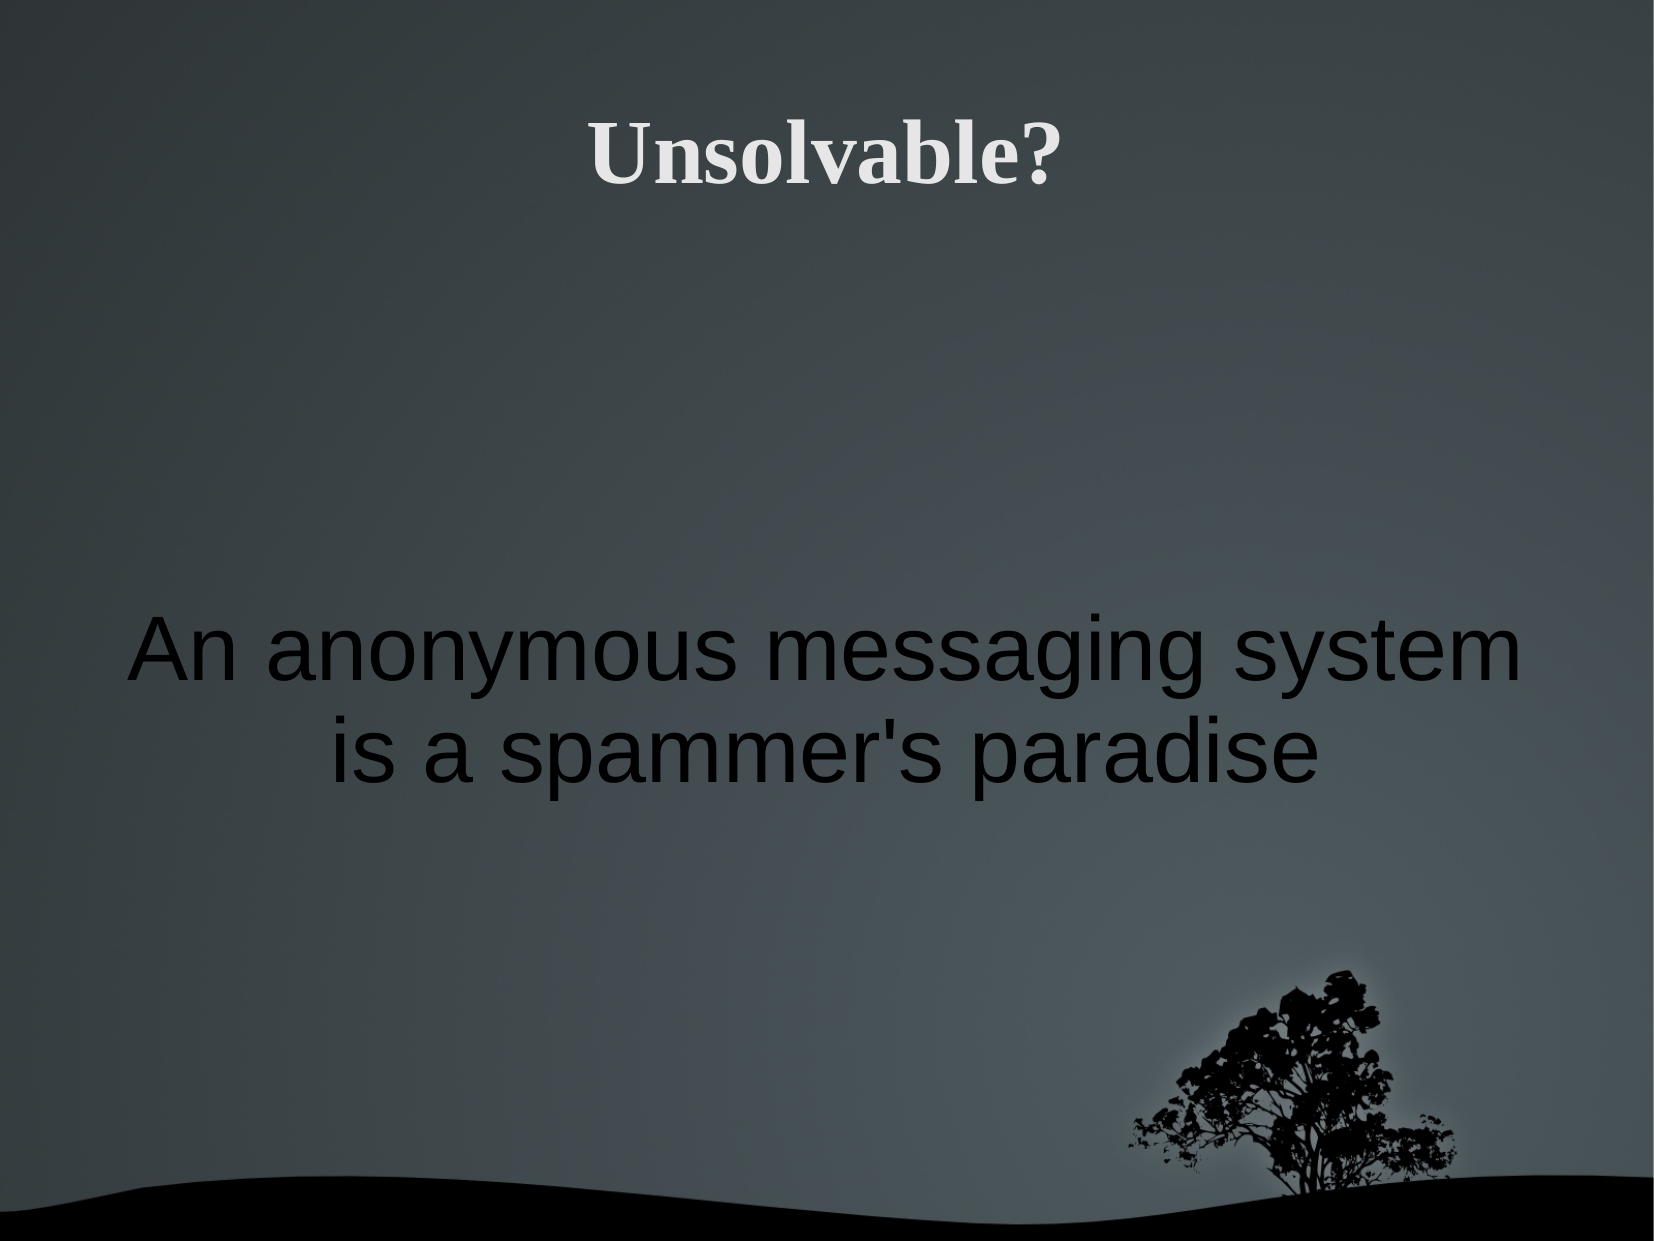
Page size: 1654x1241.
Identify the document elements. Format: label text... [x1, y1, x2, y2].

title Unsolvable? [82, 49, 1571, 257]
subtitle An anonymous messaging system is a spammer's paradise [82, 297, 1571, 1102]
picture [0, 0, 1654, 1241]
